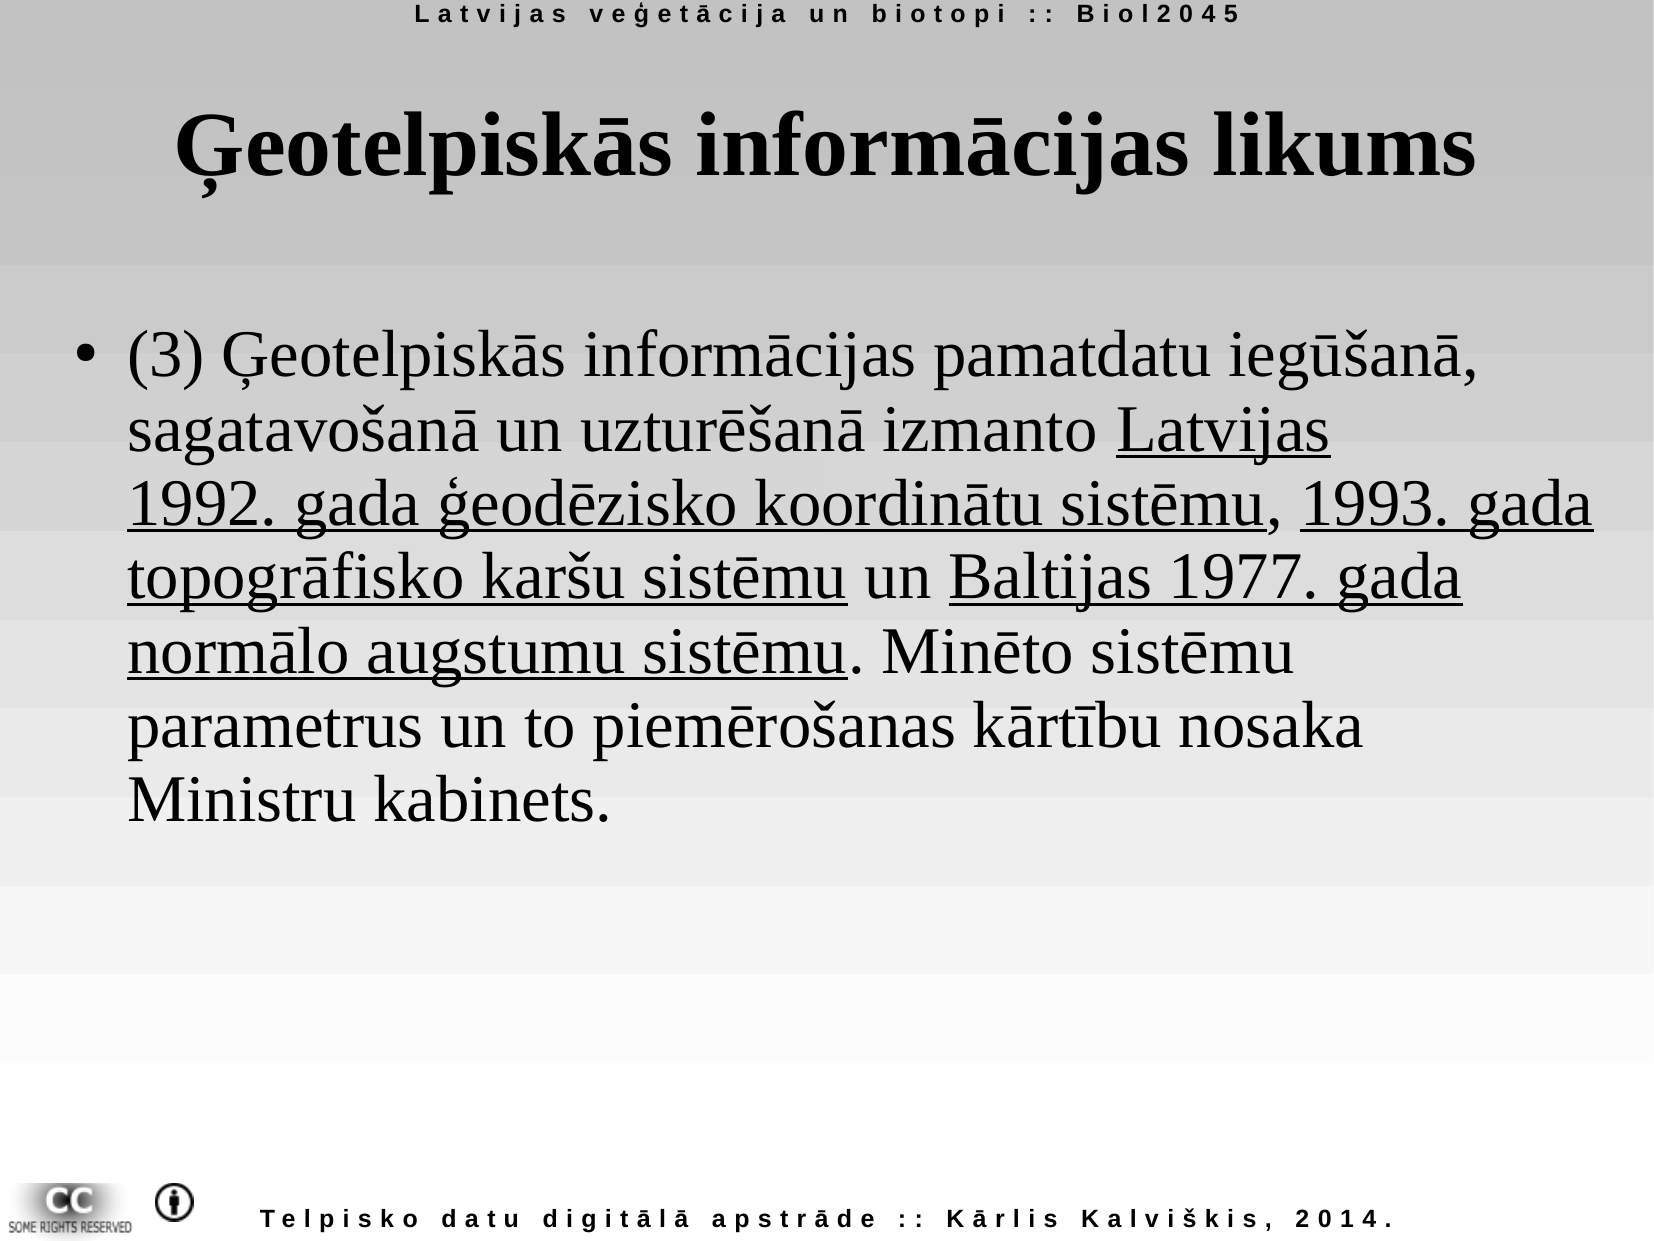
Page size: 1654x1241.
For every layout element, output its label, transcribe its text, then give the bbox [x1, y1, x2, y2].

list (3) Ģeotelpiskās informācijas pamatdatu iegūšanā, sagatavošanā un uzturēšanā izmanto Latvijas 1992. gada ģeodēzisko koordinātu sistēmu, 1993. gada topogrāfisko karšu sistēmu un Baltijas 1977. gada normālo augstumu sistēmu. Minēto sistēmu parametrus un to piemērošanas kārtību nosaka Ministru kabinets. [56, 317, 1600, 1175]
picture [0, 287, 1654, 1241]
title Ģeotelpiskās informācijas likums [0, 1, 1654, 287]
